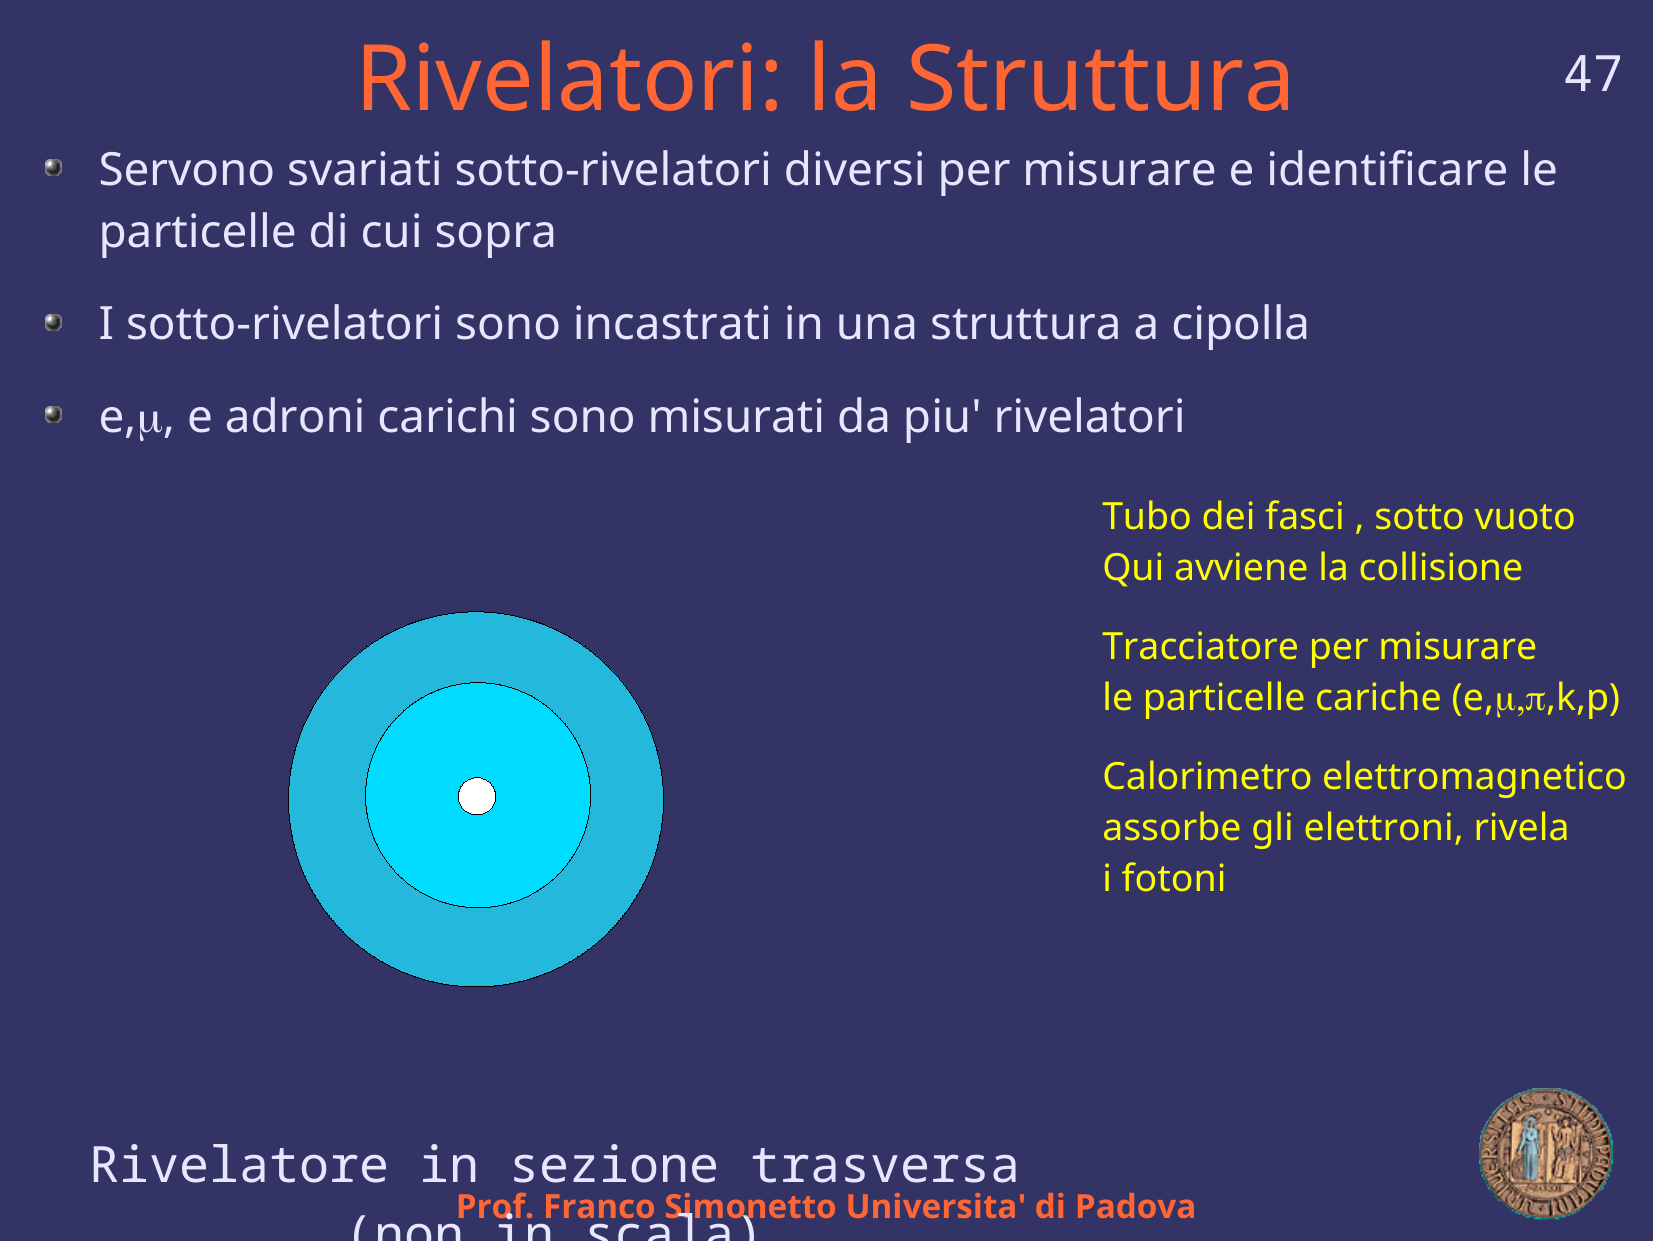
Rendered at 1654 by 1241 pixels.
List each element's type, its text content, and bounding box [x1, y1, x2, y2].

title Rivelatori: la Struttura [82, 29, 1571, 121]
text_box Calorimetro elettromagnetico assorbe gli elettroni, rivela i fotoni [1087, 742, 1634, 914]
picture [1479, 1087, 1613, 1221]
text_box Rivelatore in sezione trasversa (non in scala) [75, 1121, 1036, 1237]
text_box [288, 611, 664, 987]
text_box Tubo dei fasci , sotto vuoto Qui avviene la collisione [1087, 482, 1598, 602]
list Servono svariati sotto-rivelatori diversi per misurare e identificare le particelle di cui sopra I sotto-rivelatori sono incastrati in una struttura a cipolla e,m, e adroni carichi sono misurati da piu' rivelatori [27, 136, 1613, 452]
text_box Tracciatore per misurare le particelle cariche (e,m,p,k,p) [1087, 612, 1653, 733]
